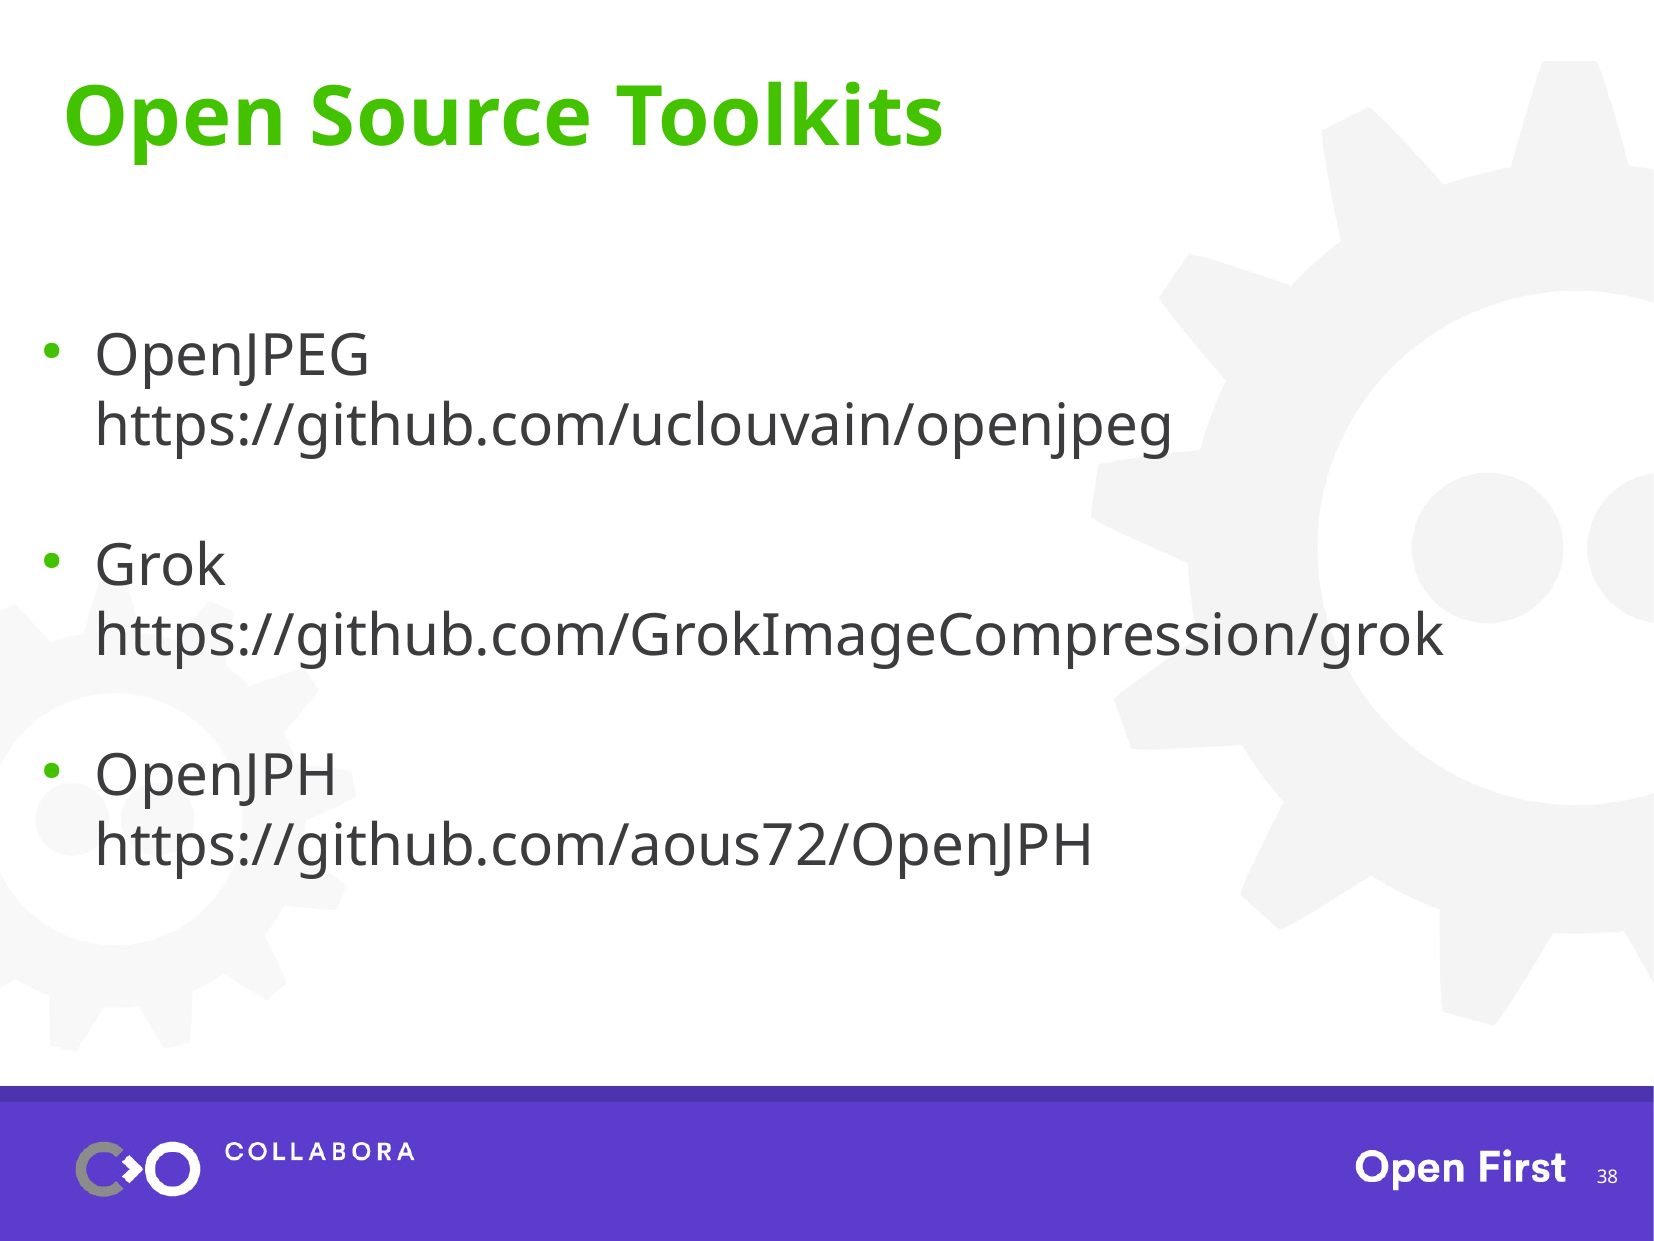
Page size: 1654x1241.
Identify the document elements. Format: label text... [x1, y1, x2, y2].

title Open Source Toolkits [62, 62, 1638, 138]
list OpenJPEG https://github.com/uclouvain/openjpeg Grok https://github.com/GrokImageCompression/grok OpenJPH https://github.com/aous72/OpenJPH [23, 177, 1595, 1016]
picture [0, 0, 1654, 1241]
